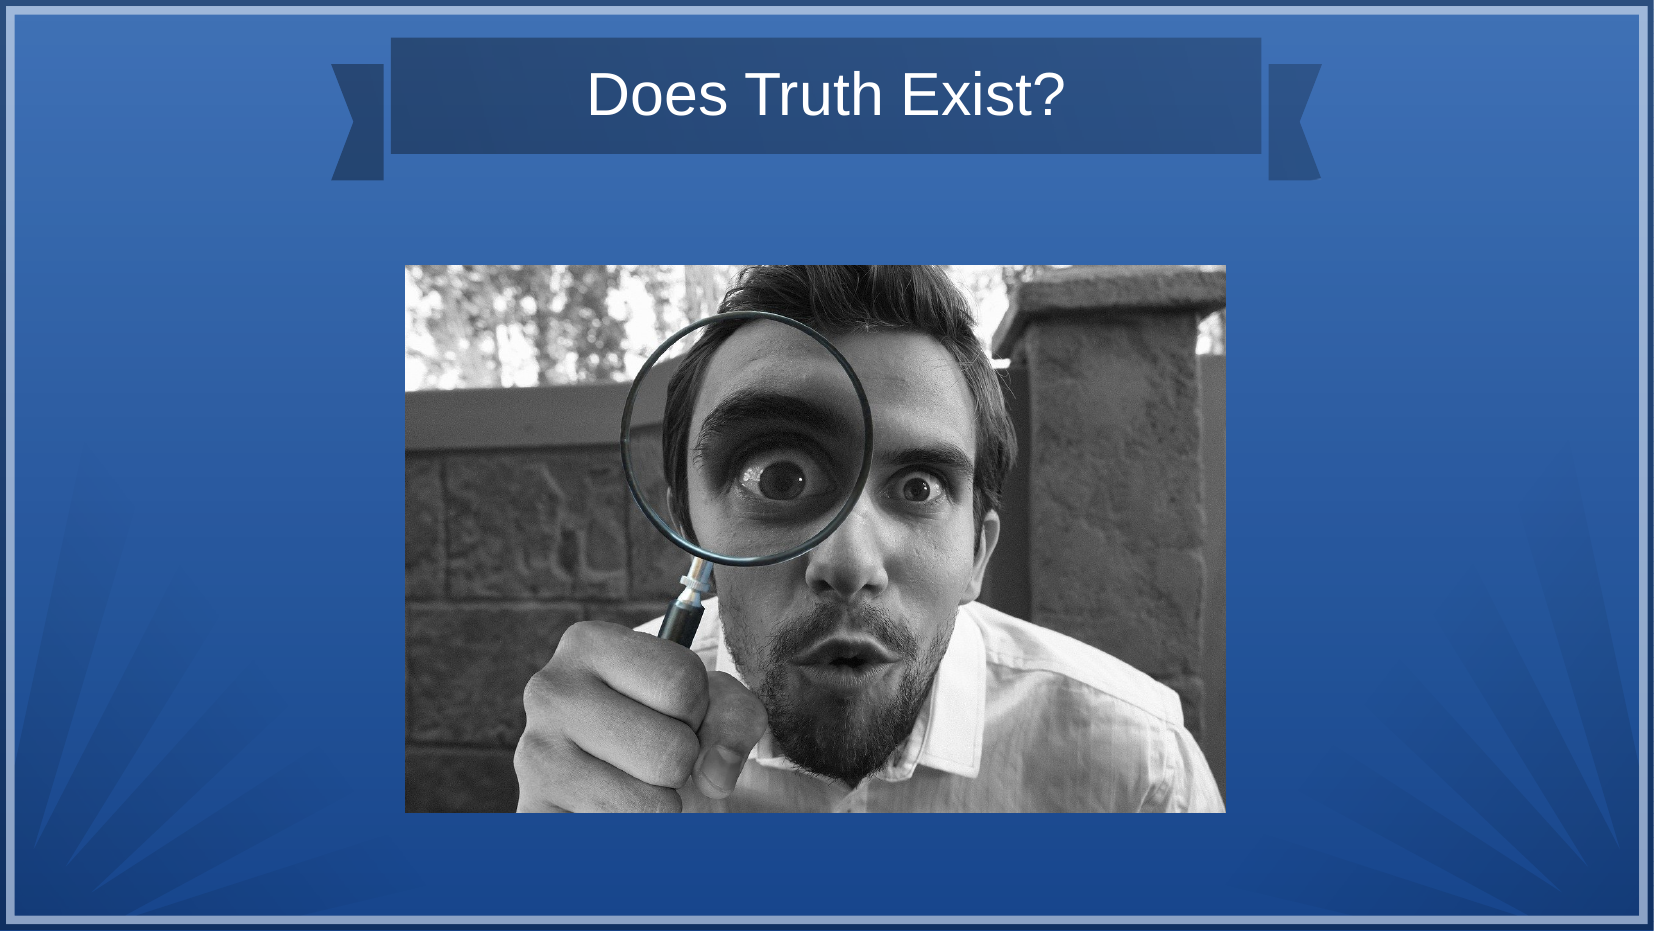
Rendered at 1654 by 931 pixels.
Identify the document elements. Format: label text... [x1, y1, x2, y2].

picture [405, 265, 1226, 813]
title Does Truth Exist? [389, 35, 1264, 154]
